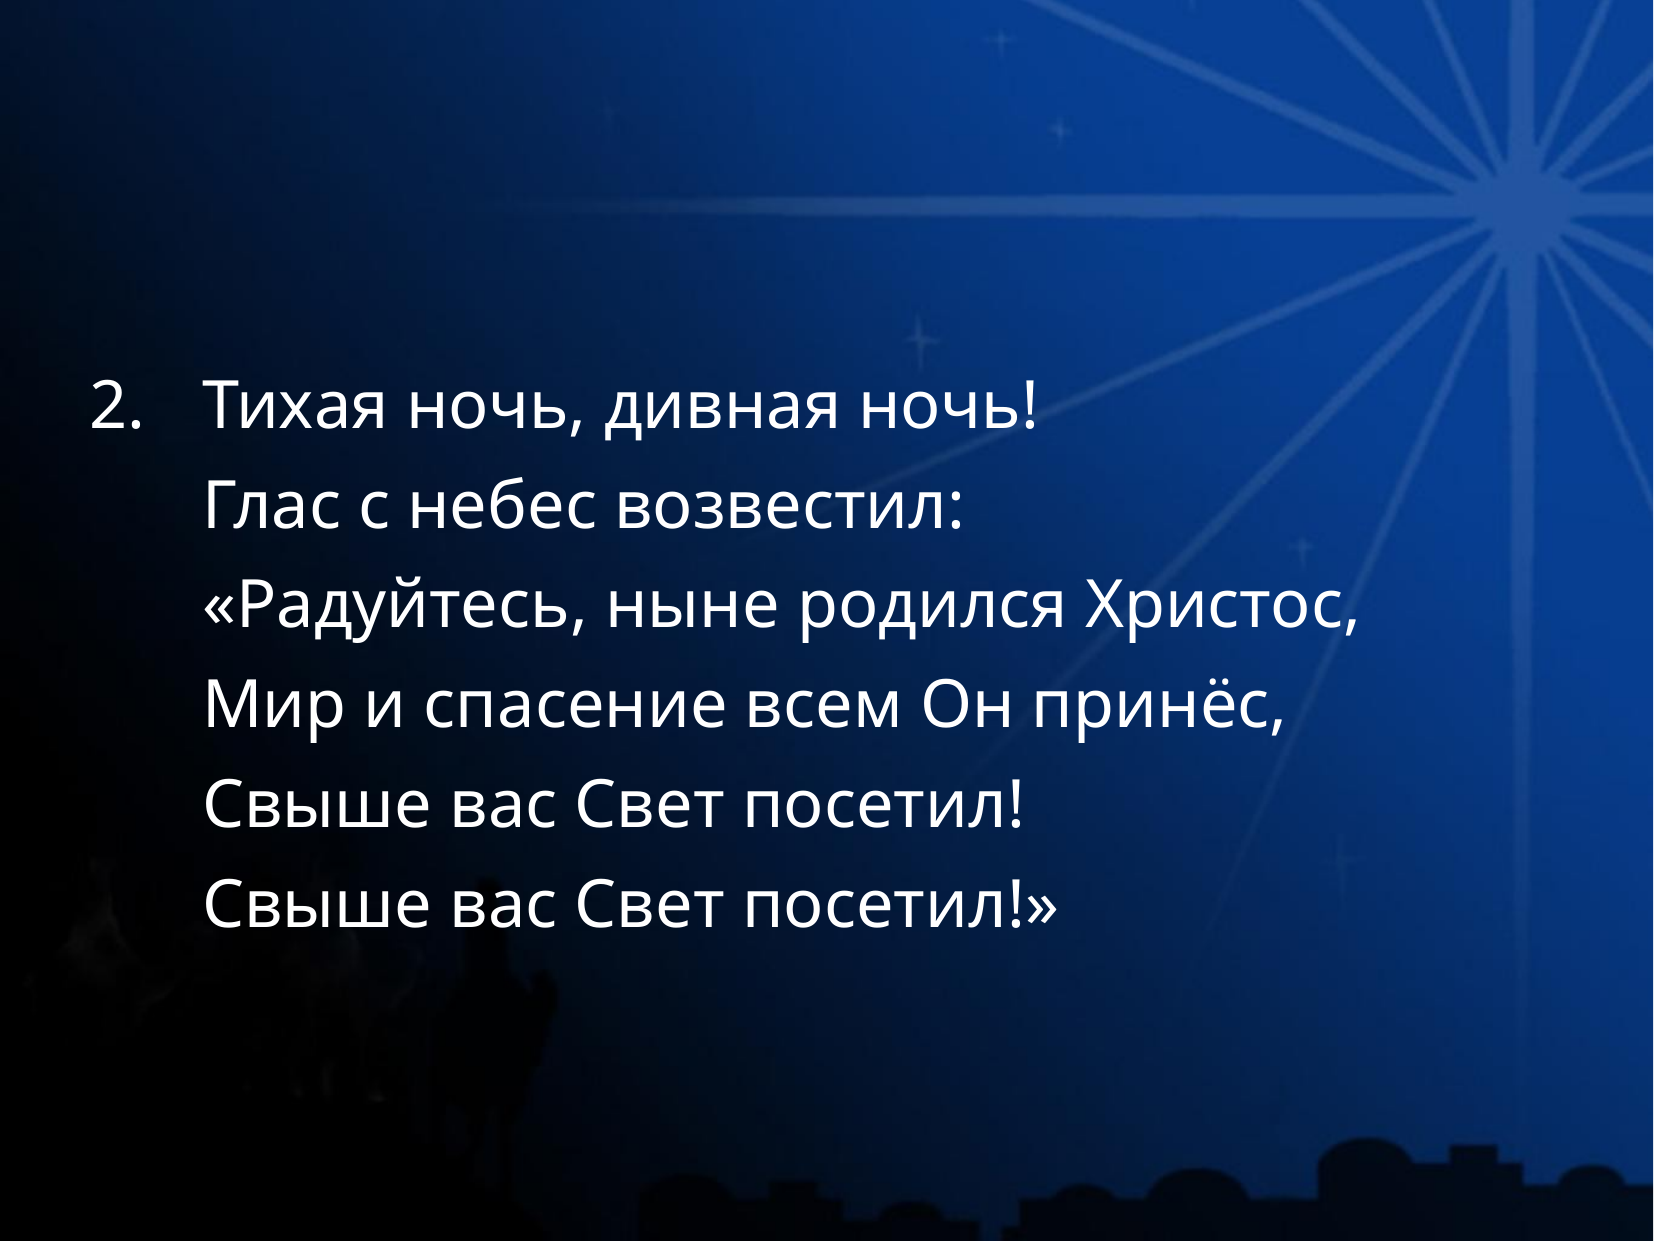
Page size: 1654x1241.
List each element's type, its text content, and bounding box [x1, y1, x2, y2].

picture [0, 0, 1654, 1241]
text_box 2. Тихая ночь, дивная ночь! Глас с небес возвестил: «Радуйтесь, ныне родился Христос, Мир и спасение всем Он принёс, Свыше вас Свет посетил! Свыше вас Свет посетил!» [75, 150, 1576, 1163]
